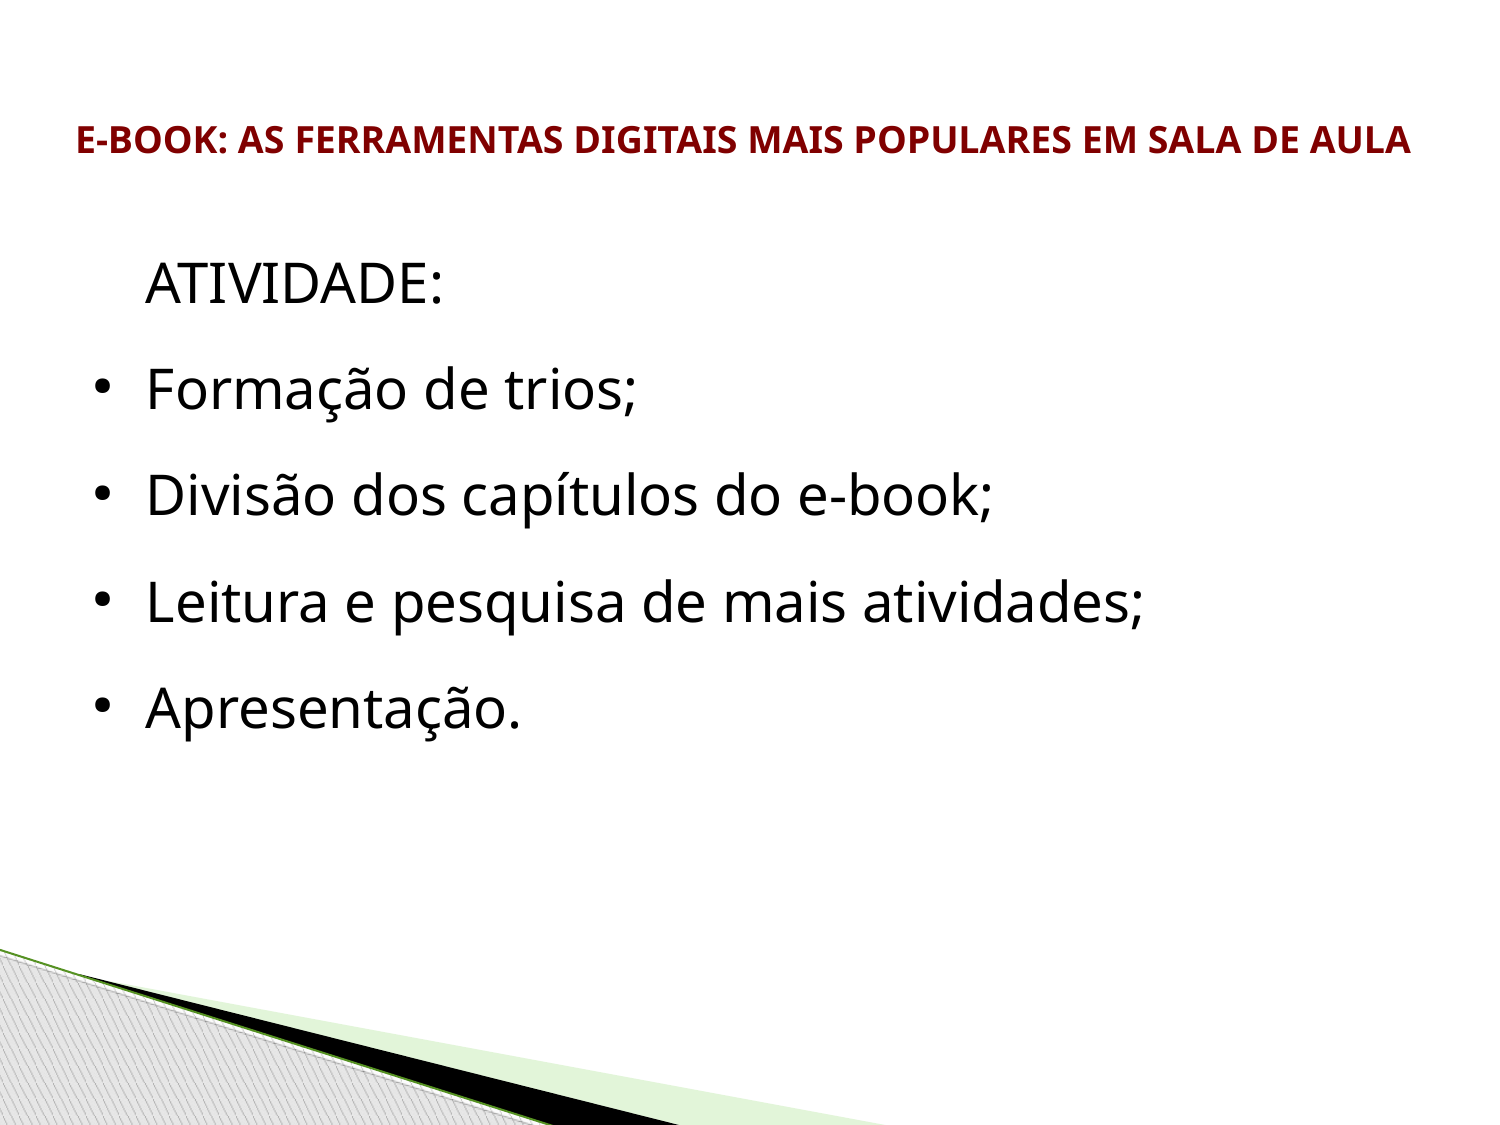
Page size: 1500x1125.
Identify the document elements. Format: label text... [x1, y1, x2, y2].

list ATIVIDADE: Formação de trios; Divisão dos capítulos do e-book; Leitura e pesquisa de mais atividades; Apresentação. [75, 243, 1425, 986]
title E-BOOK: AS FERRAMENTAS DIGITAIS MAIS POPULARES EM SALA DE AULA [75, 45, 1425, 233]
